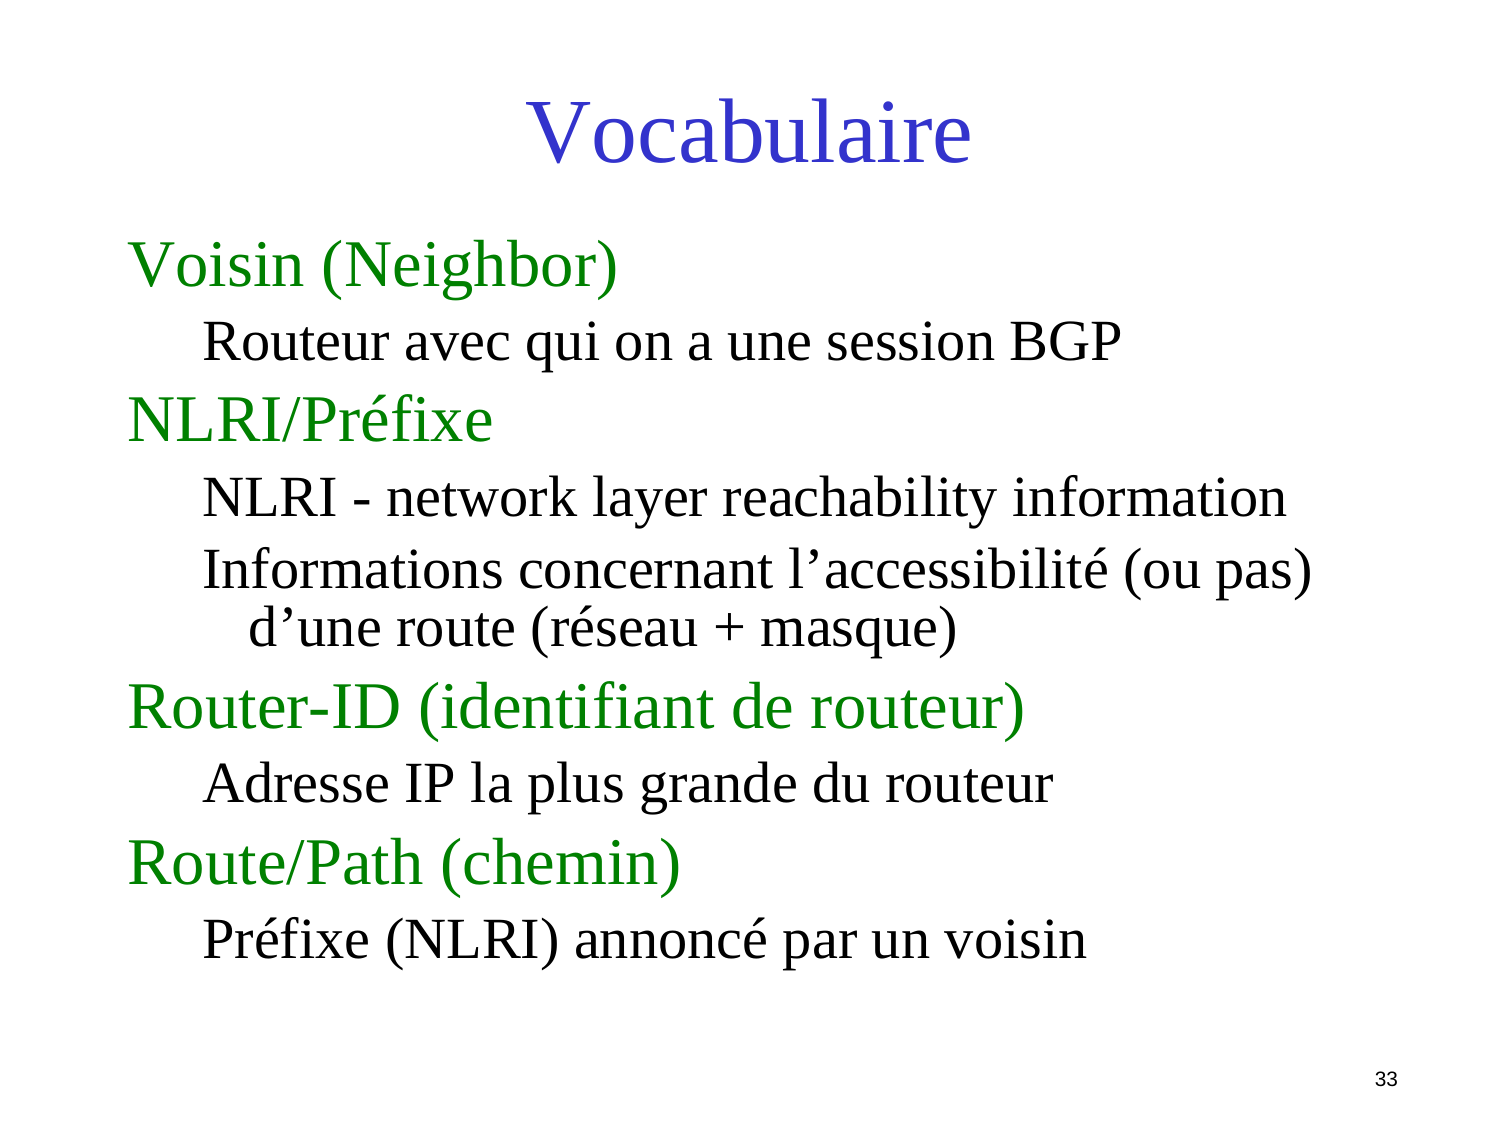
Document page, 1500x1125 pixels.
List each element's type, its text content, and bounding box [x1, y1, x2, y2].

list Voisin (Neighbor) Routeur avec qui on a une session BGP NLRI/Préfixe NLRI - network layer reachability information Informations concernant l’accessibilité (ou pas) d’une route (réseau + masque) Router-ID (identifiant de routeur) Adresse IP la plus grande du routeur Route/Path (chemin) Préfixe (NLRI) annoncé par un voisin [112, 224, 1401, 1051]
title Vocabulaire [112, 37, 1388, 224]
